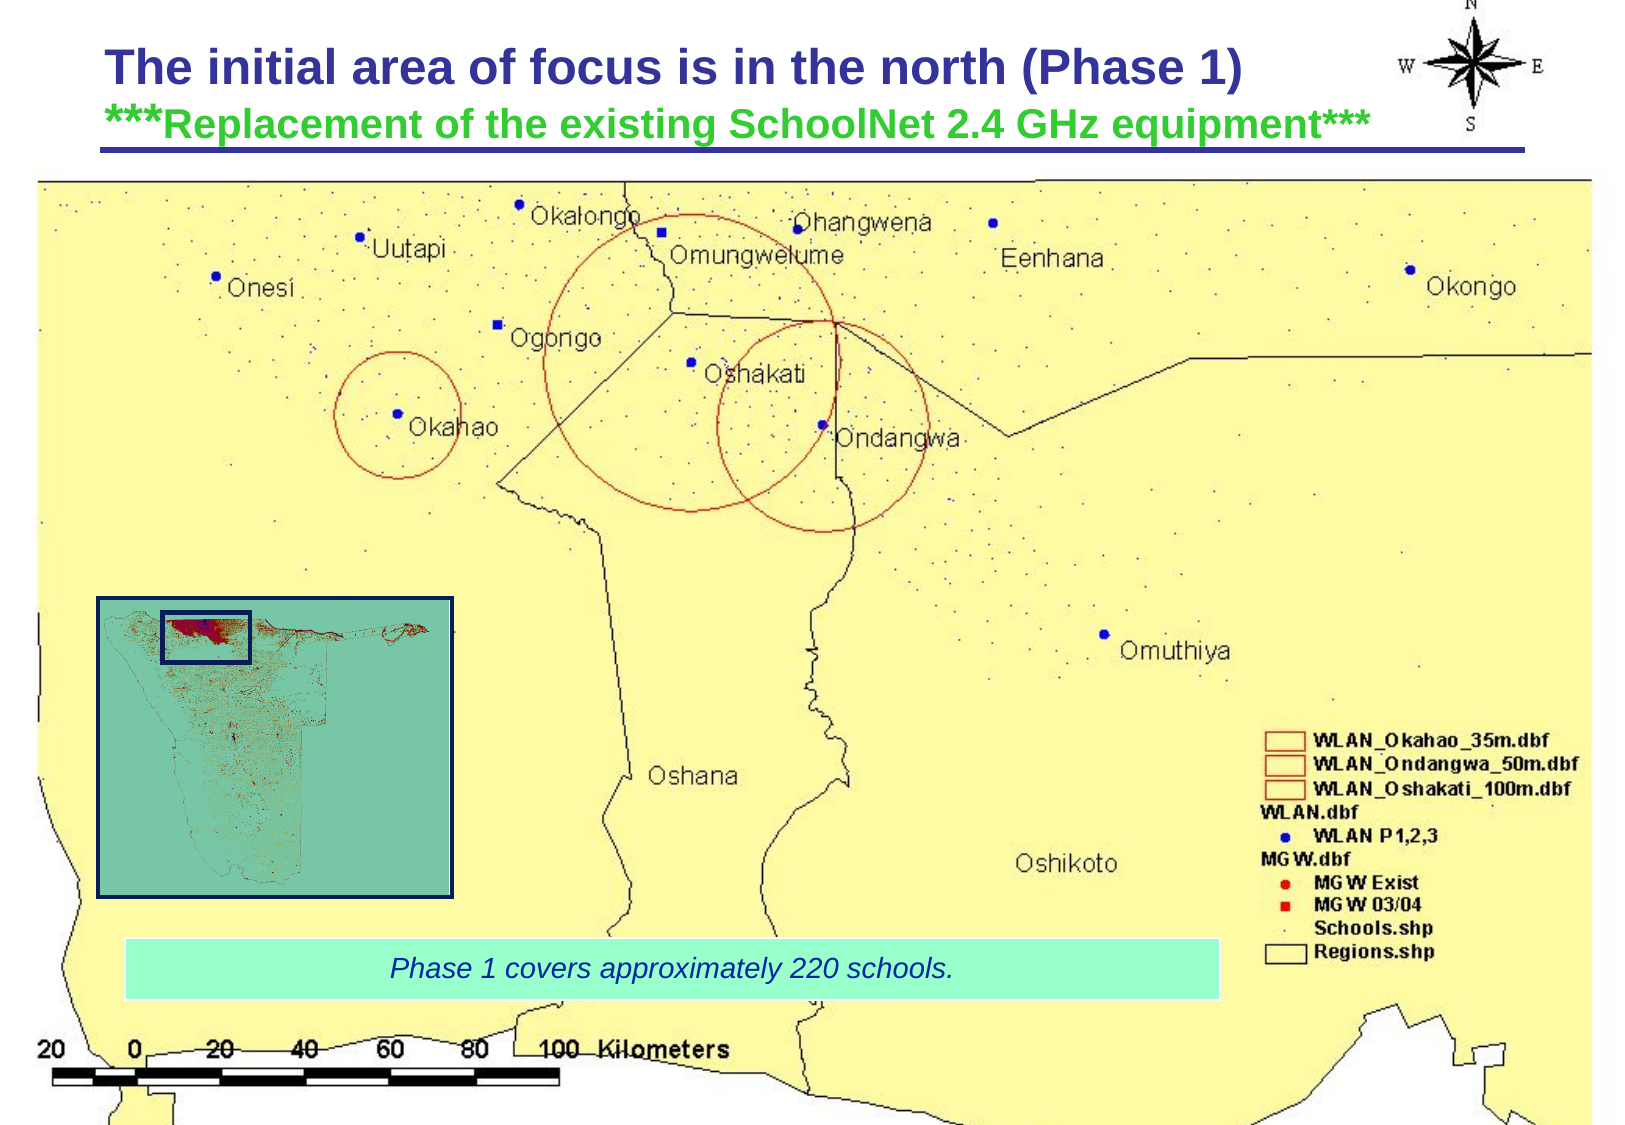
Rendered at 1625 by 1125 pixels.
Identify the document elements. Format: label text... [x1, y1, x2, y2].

picture [0, 0, 1625, 1125]
title The initial area of focus is in the north (Phase 1) ***Replacement of the existing SchoolNet 2.4 GHz equipment*** [93, 35, 1538, 154]
text_box Phase 1 covers approximately 220 schools. [124, 938, 1221, 1001]
